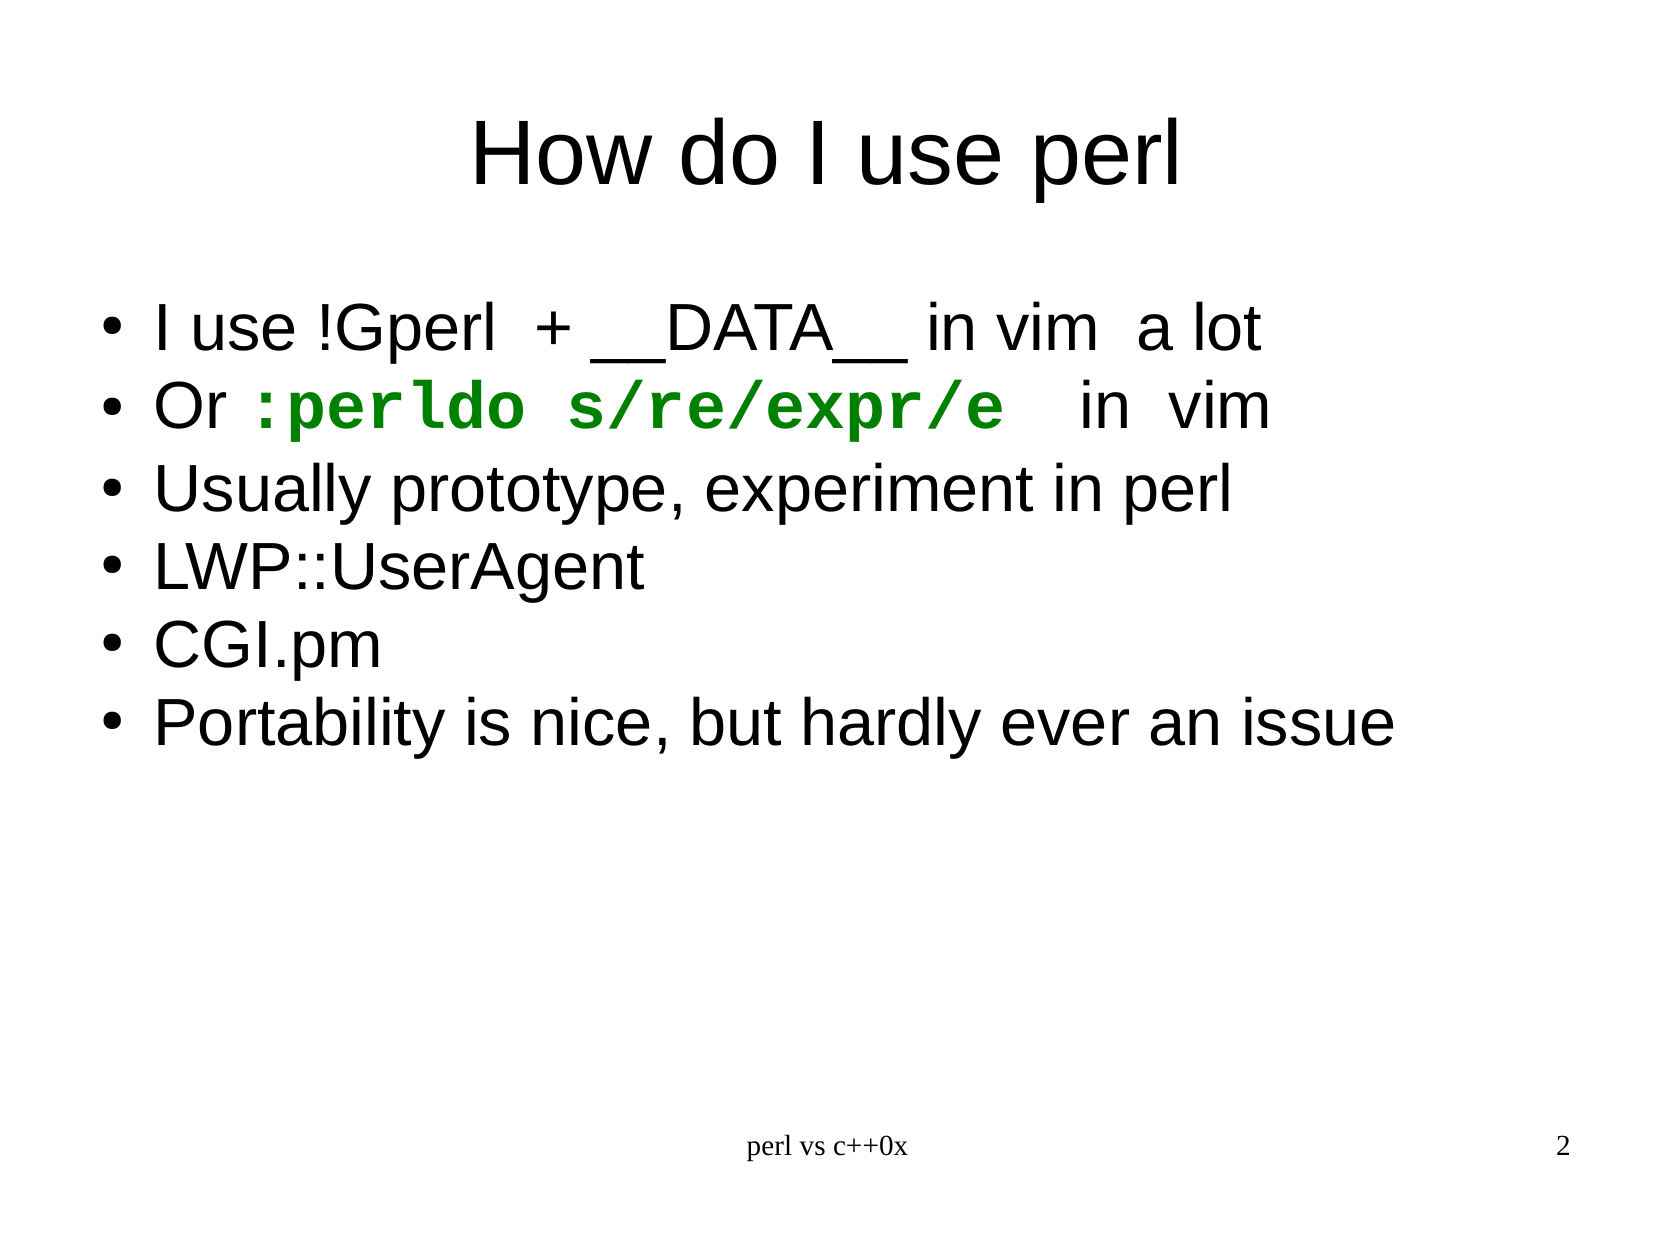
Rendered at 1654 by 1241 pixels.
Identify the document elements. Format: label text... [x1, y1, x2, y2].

title How do I use perl [82, 49, 1571, 257]
list I use !Gperl + __DATA__ in vim a lot Or :perldo s/re/expr/e in vim Usually prototype, experiment in perl LWP::UserAgent CGI.pm Portability is nice, but hardly ever an issue [82, 290, 1571, 1109]
